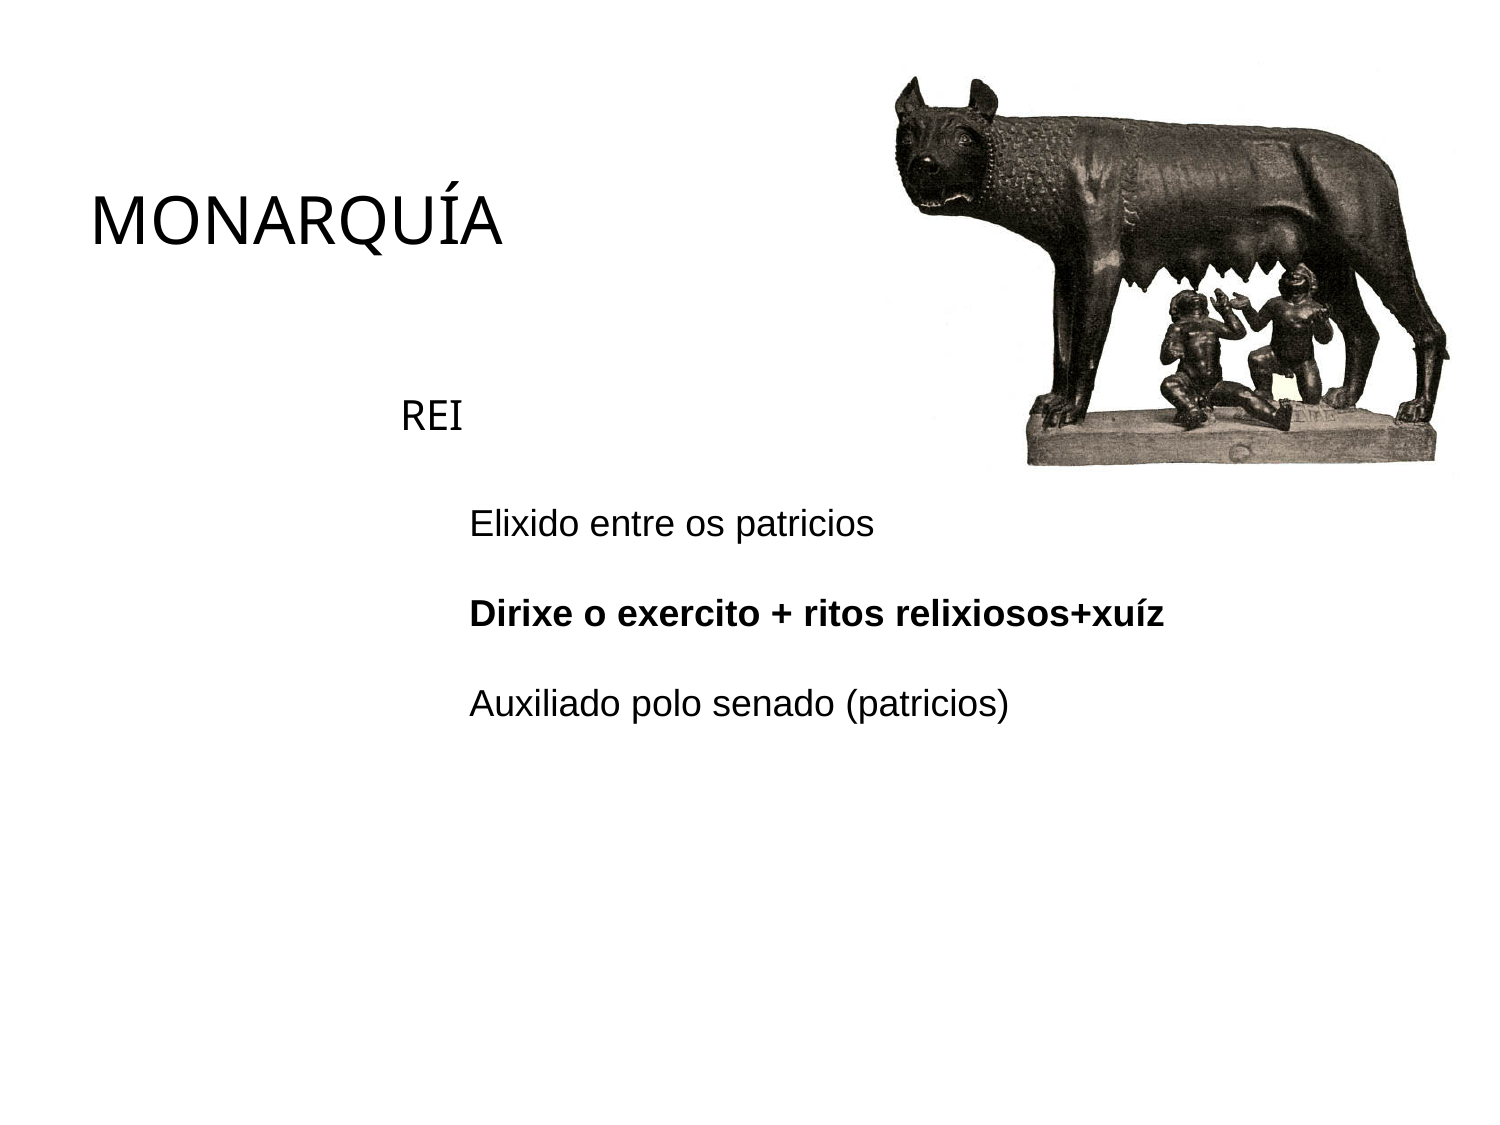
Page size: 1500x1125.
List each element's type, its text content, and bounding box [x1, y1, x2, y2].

list MONARQUÍA REI [75, 42, 1426, 1059]
text_box Elixido entre os patricios Dirixe o exercito + ritos relixiosos+xuíz Auxiliado polo senado (patricios) [454, 491, 1181, 733]
picture [885, 54, 1459, 486]
